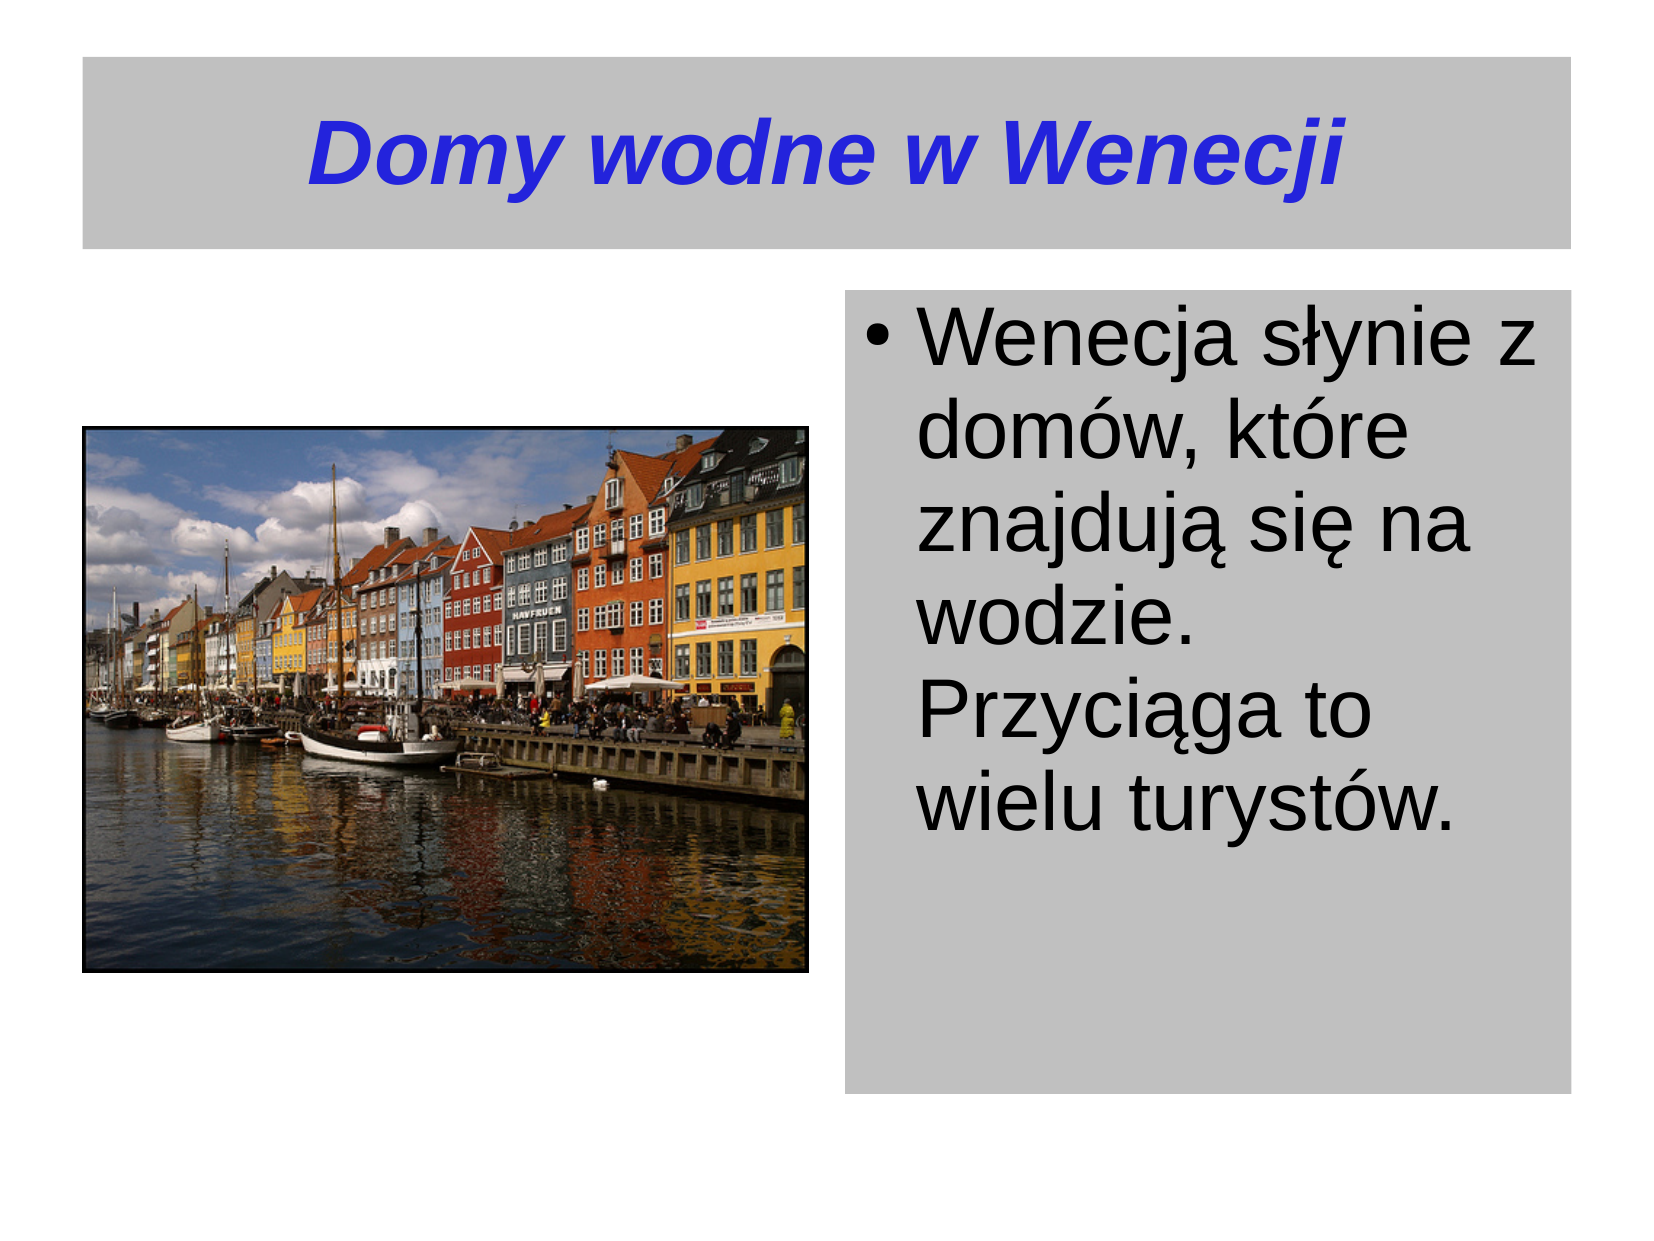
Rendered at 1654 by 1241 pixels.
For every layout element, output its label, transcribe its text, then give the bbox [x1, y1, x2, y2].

title Domy wodne w Wenecji [82, 56, 1571, 250]
picture [82, 426, 809, 973]
list Wenecja słynie z domów, które znajdują się na wodzie. Przyciąga to wielu turystów. [845, 290, 1572, 1094]
